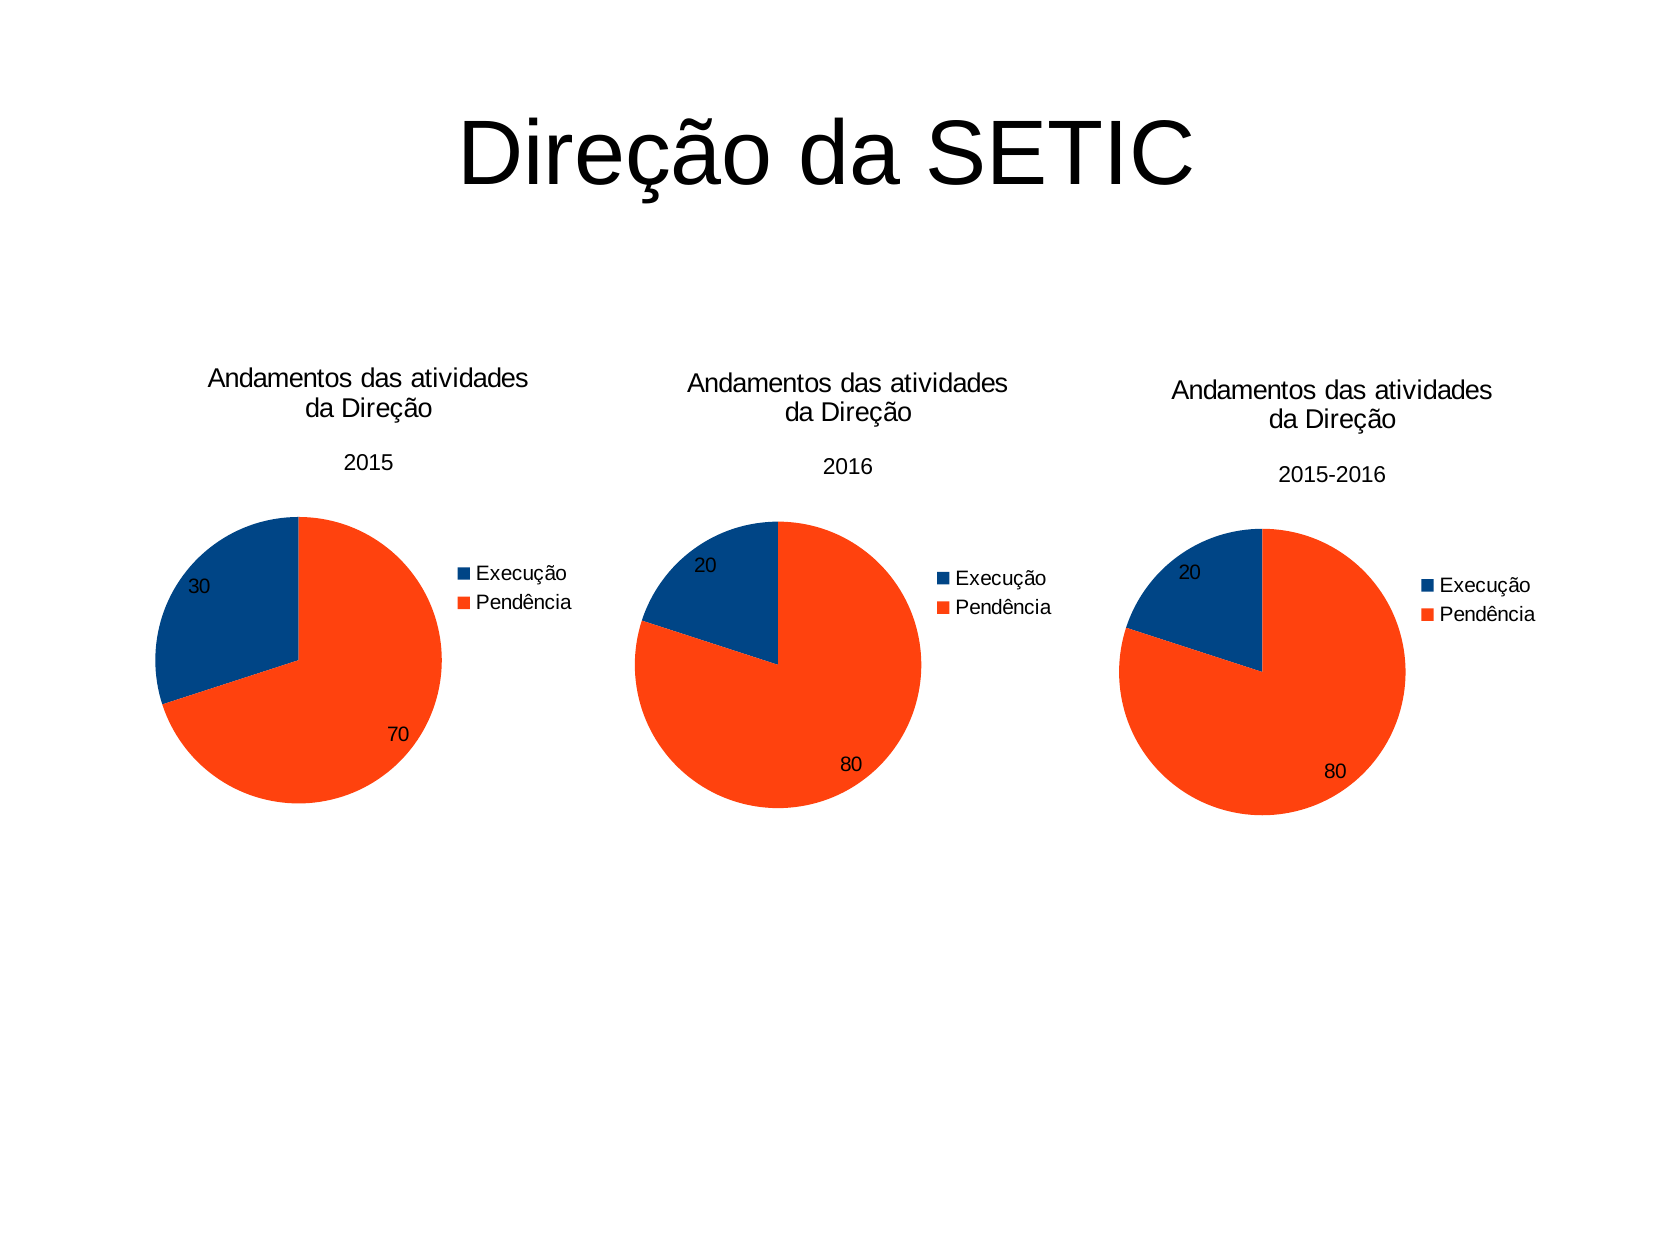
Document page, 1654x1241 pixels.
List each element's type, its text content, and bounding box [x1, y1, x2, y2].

chart [1110, 349, 1555, 851]
chart [625, 342, 1071, 844]
title Direção da SETIC [82, 49, 1571, 257]
chart [146, 337, 591, 839]
